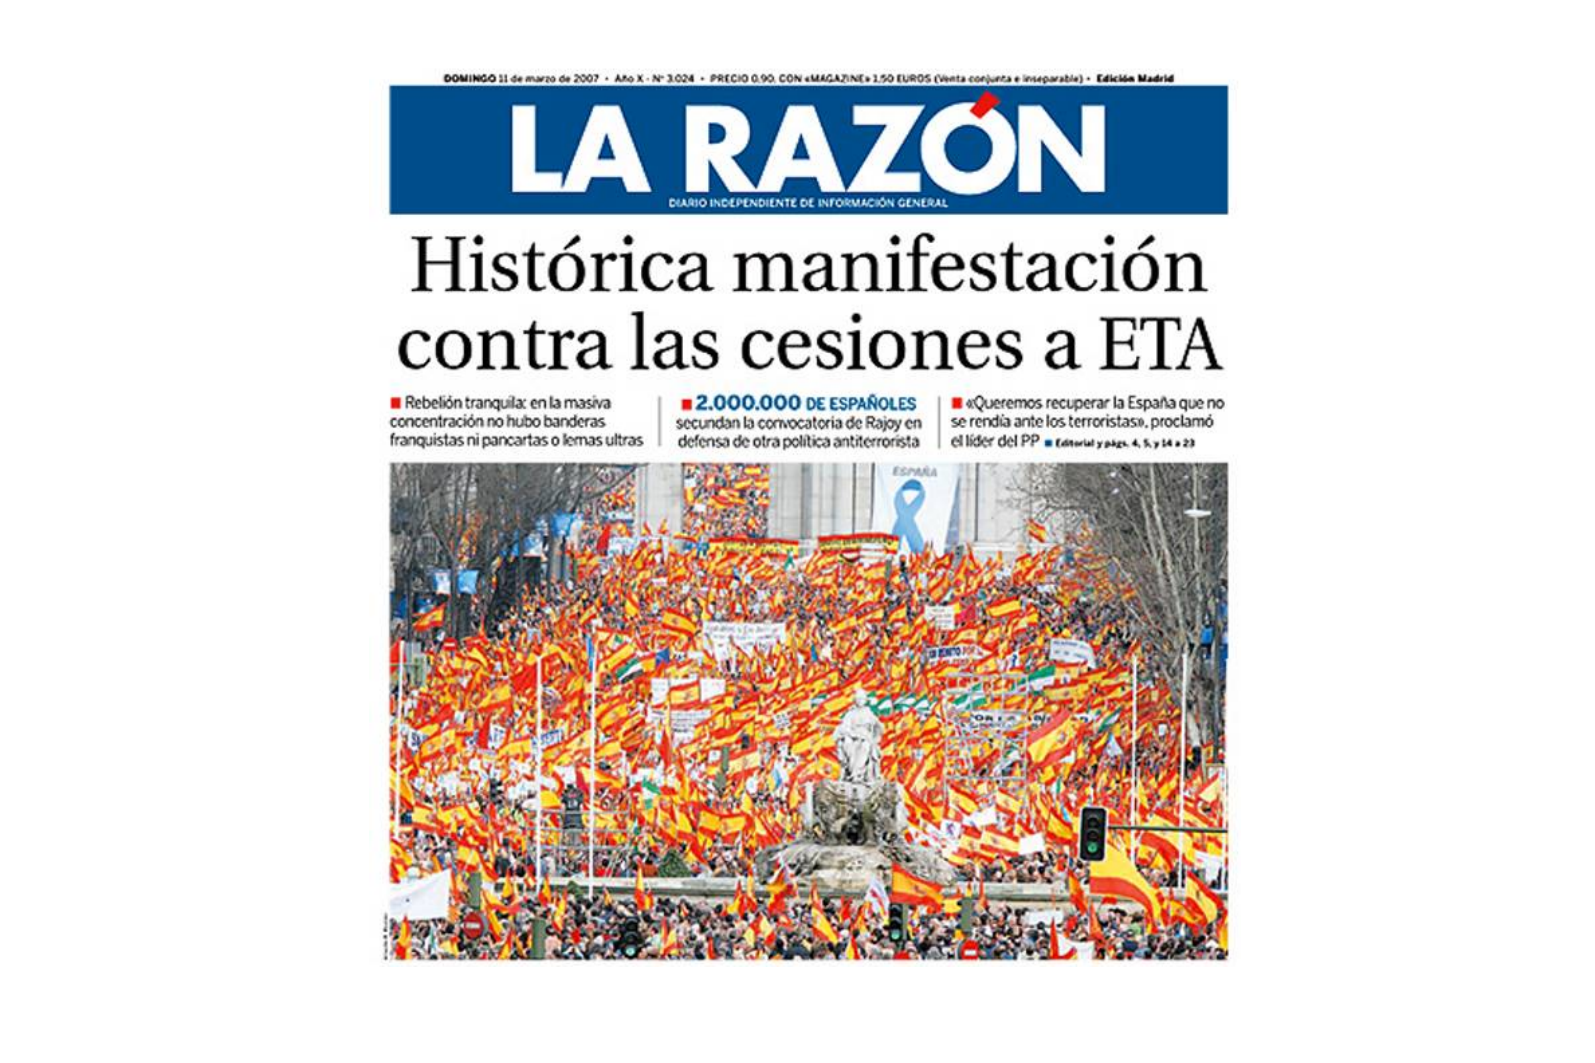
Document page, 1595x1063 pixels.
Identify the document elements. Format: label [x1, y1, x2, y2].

picture [369, 58, 1241, 968]
